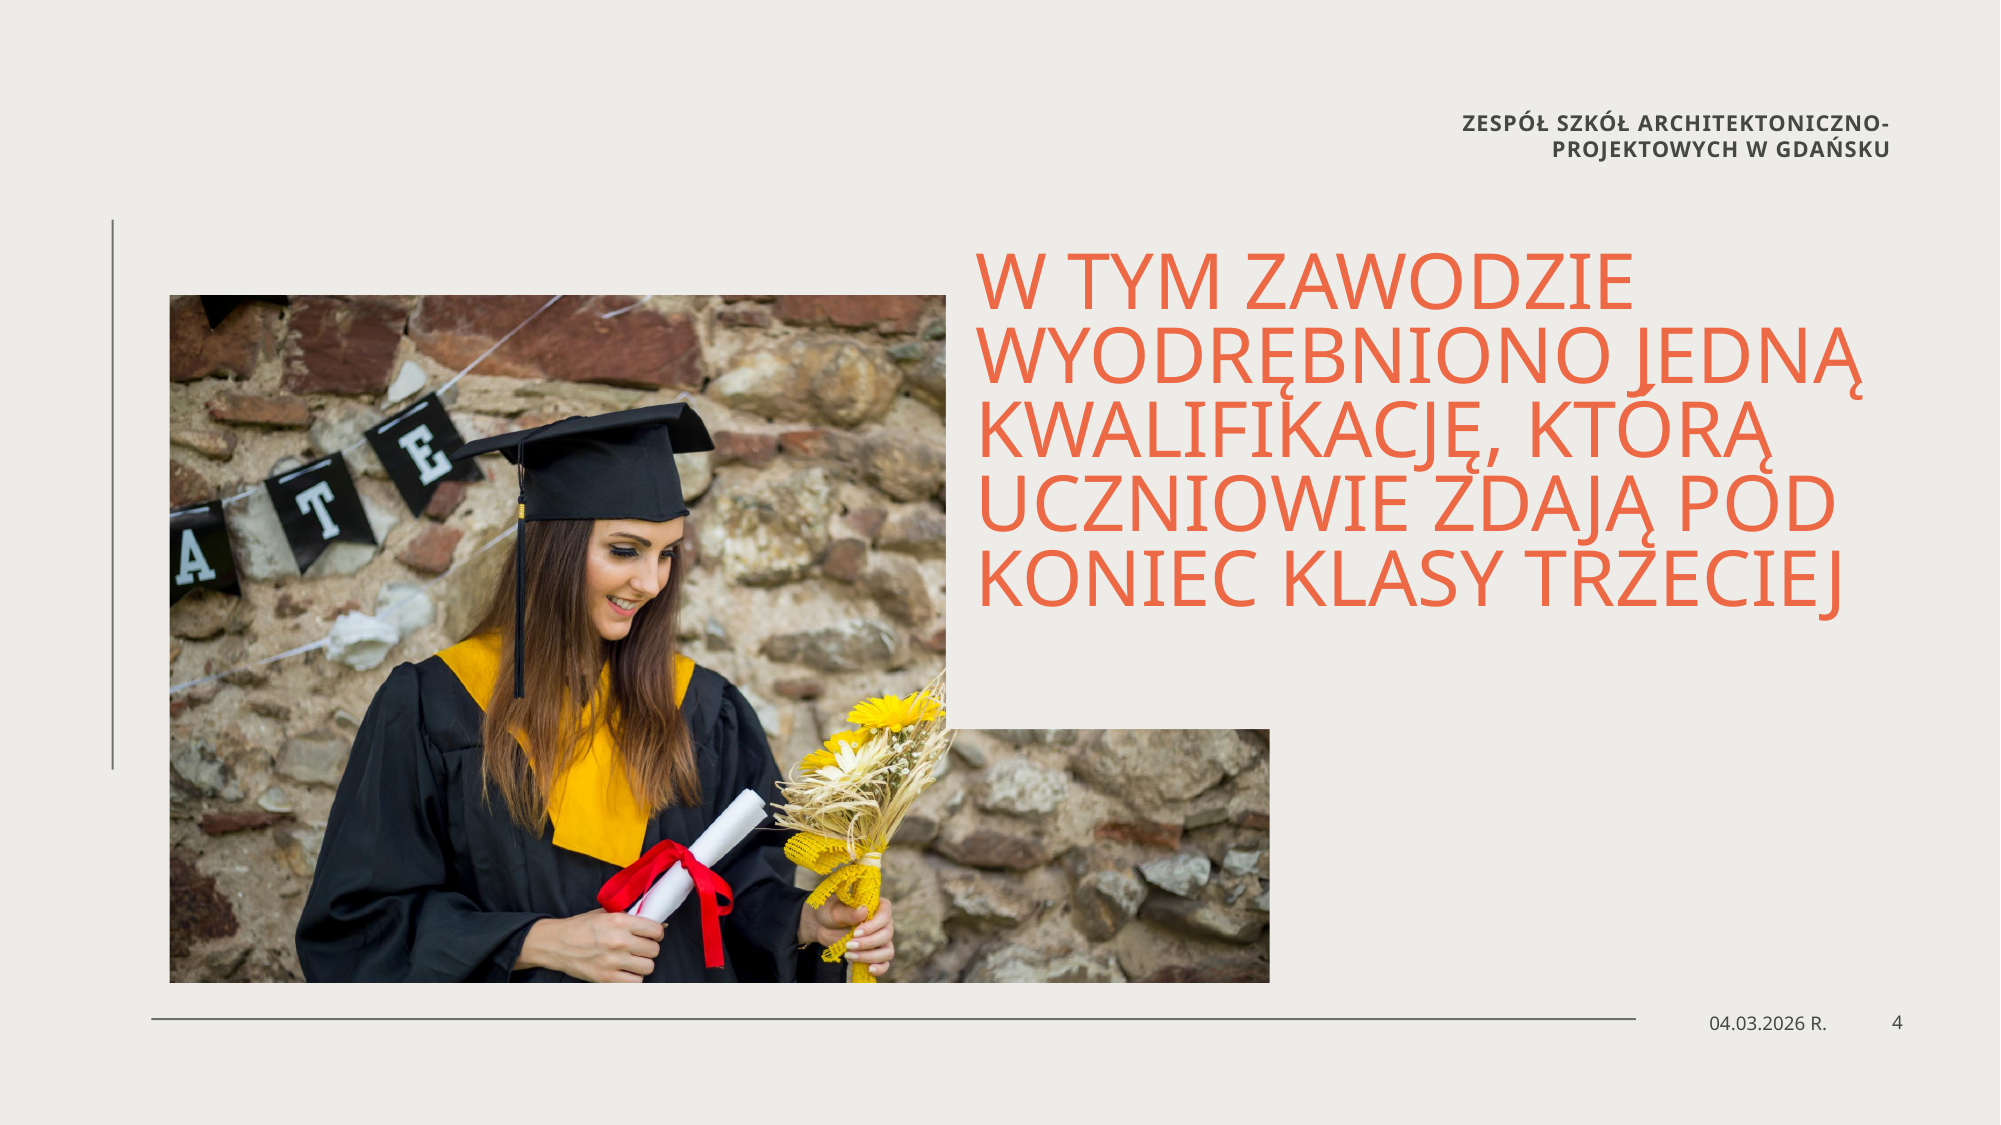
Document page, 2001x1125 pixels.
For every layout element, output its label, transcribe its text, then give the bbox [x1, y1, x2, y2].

slide_number 12 [1842, 993, 1918, 1054]
slide_number 04.03.2026 r. [1636, 993, 1842, 1054]
footer Zespół Szkół Architektoniczno-Projektowych w Gdańsku [1437, 101, 1906, 175]
title W tym zawodzie wyodrębniono jedną kwalifikację, którą uczniowie zdają pod koniec klasy trzeciej [945, 224, 1906, 730]
picture [169, 295, 1270, 983]
